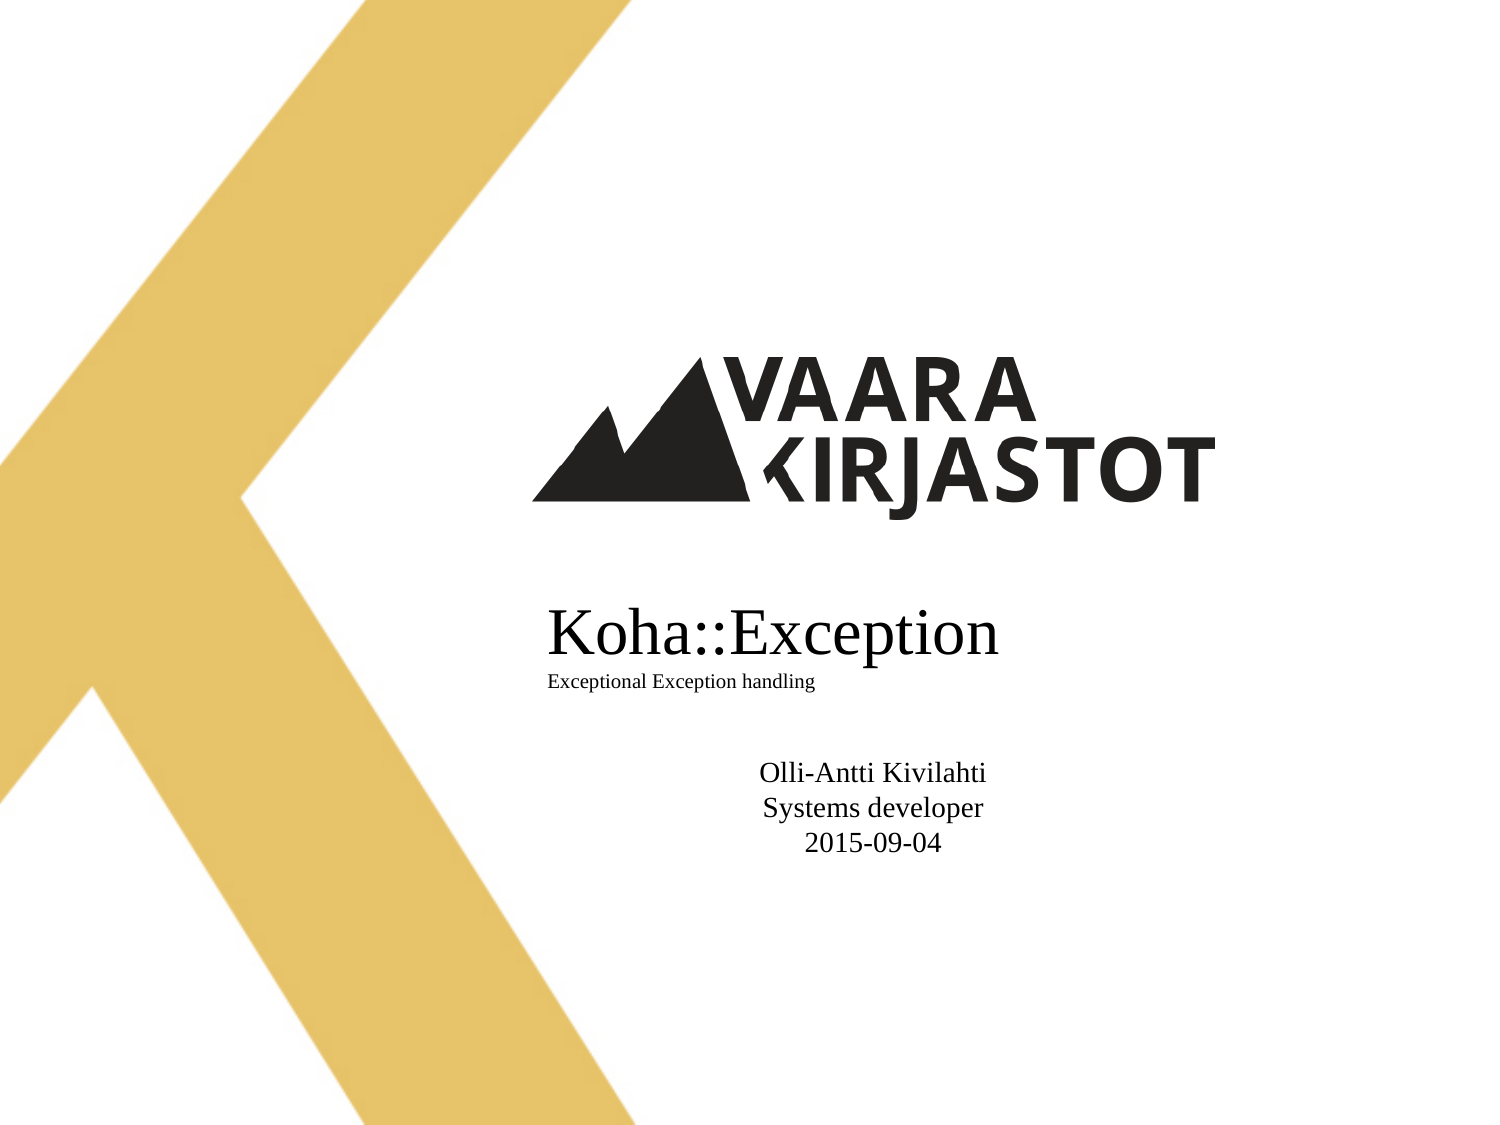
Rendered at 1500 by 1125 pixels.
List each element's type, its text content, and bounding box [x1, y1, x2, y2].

title [112, 349, 1388, 591]
picture [0, 0, 1500, 1125]
text_box Olli-Antti Kivilahti Systems developer 2015-09-04 [532, 745, 1215, 866]
text_box Koha::Exception Exceptional Exception handling [532, 580, 1215, 701]
